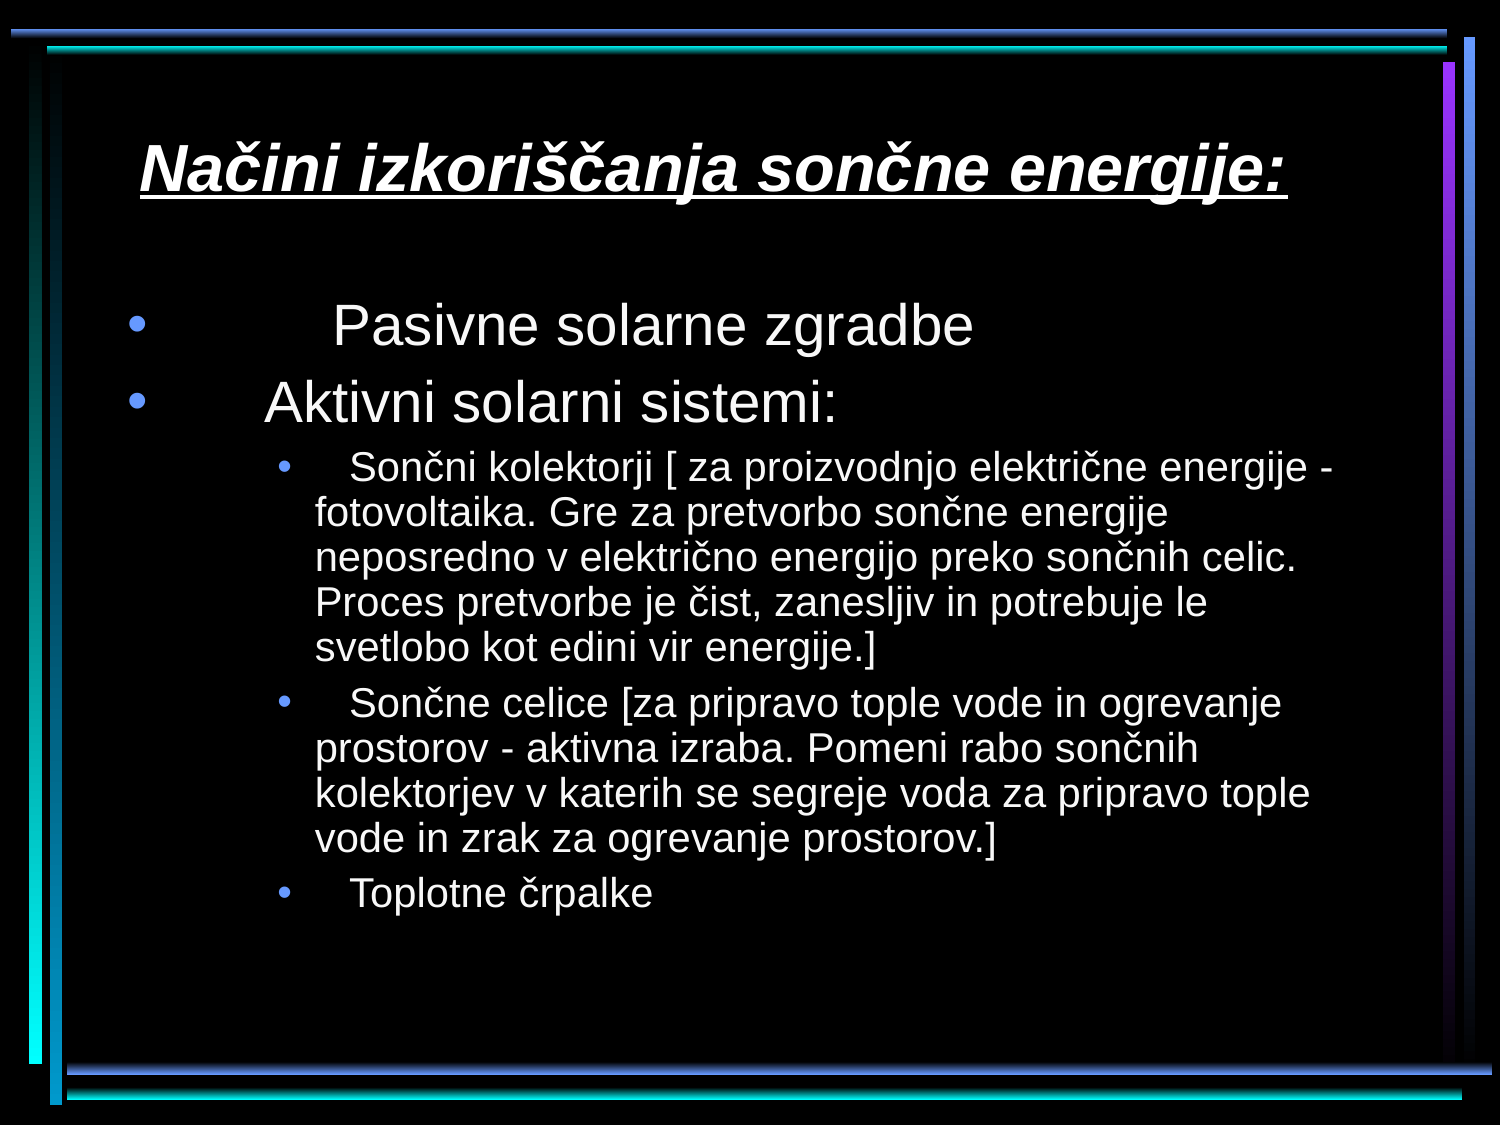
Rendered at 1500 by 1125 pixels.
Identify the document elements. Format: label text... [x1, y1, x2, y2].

list Pasivne solarne zgradbe Aktivni solarni sistemi: Sončni kolektorji [ za proizvodnjo električne energije - fotovoltaika. Gre za pretvorbo sončne energije neposredno v električno energijo preko sončnih celic. Proces pretvorbe je čist, zanesljiv in potrebuje le svetlobo kot edini vir energije.] Sončne celice [za pripravo tople vode in ogrevanje prostorov - aktivna izraba. Pomeni rabo sončnih kolektorjev v katerih se segreje voda za pripravo tople vode in zrak za ogrevanje prostorov.] Toplotne črpalke [112, 287, 1388, 941]
title Načini izkoriščanja sončne energije: [125, 9, 1400, 213]
